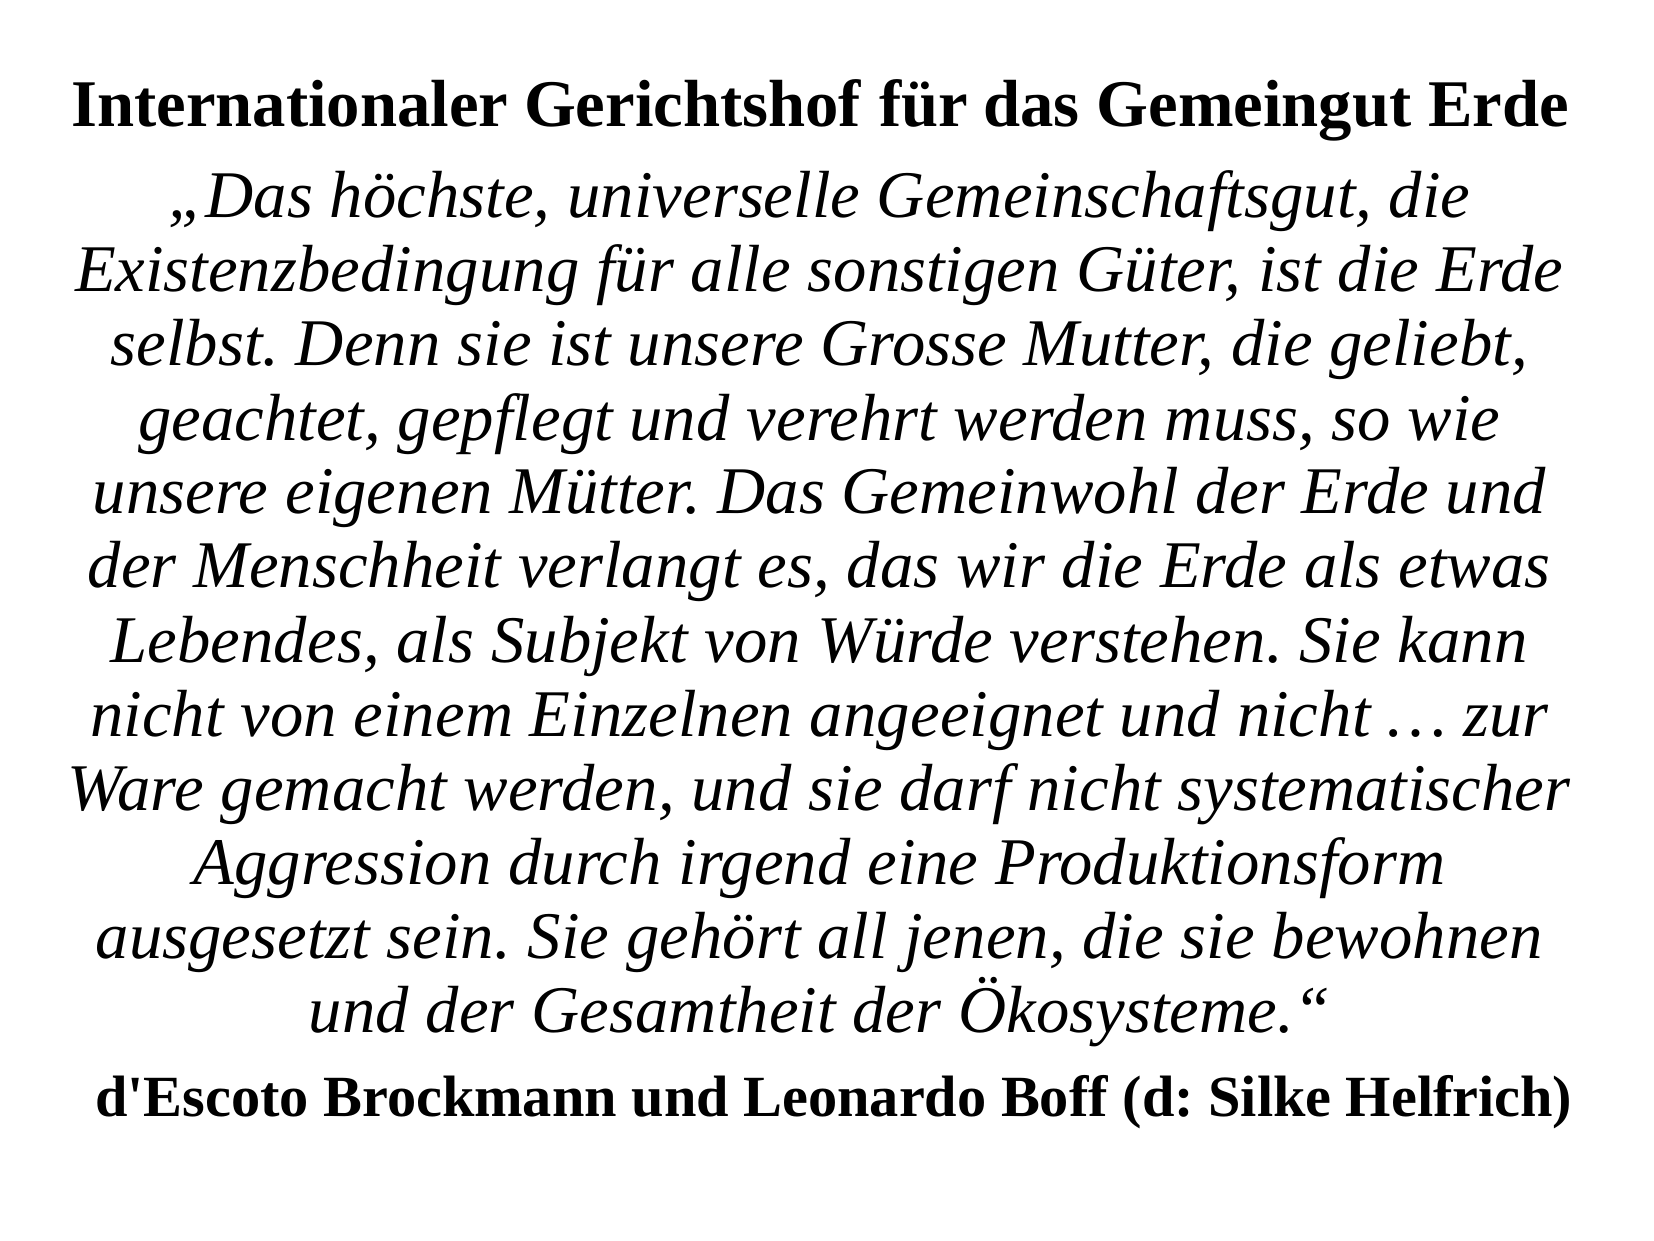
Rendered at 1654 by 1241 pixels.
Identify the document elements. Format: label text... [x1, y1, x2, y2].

text_box Internationaler Gerichtshof für das Gemeingut Erde „Das höchste, universelle Gemeinschaftsgut, die Existenzbedingung für alle sonstigen Güter, ist die Erde selbst. Denn sie ist unsere Grosse Mutter, die geliebt, geachtet, gepflegt und verehrt werden muss, so wie unsere eigenen Mütter. Das Gemeinwohl der Erde und der Menschheit verlangt es, das wir die Erde als etwas Lebendes, als Subjekt von Würde verstehen. Sie kann nicht von einem Einzelnen angeeignet und nicht … zur Ware gemacht werden, und sie darf nicht systematischer Aggression durch irgend eine Produktionsform ausgesetzt sein. Sie gehört all jenen, die sie bewohnen und der Gesamtheit der Ökosysteme.“ d'Escoto Brockmann und Leonardo Boff (d: Silke Helfrich) [53, 59, 1607, 1137]
